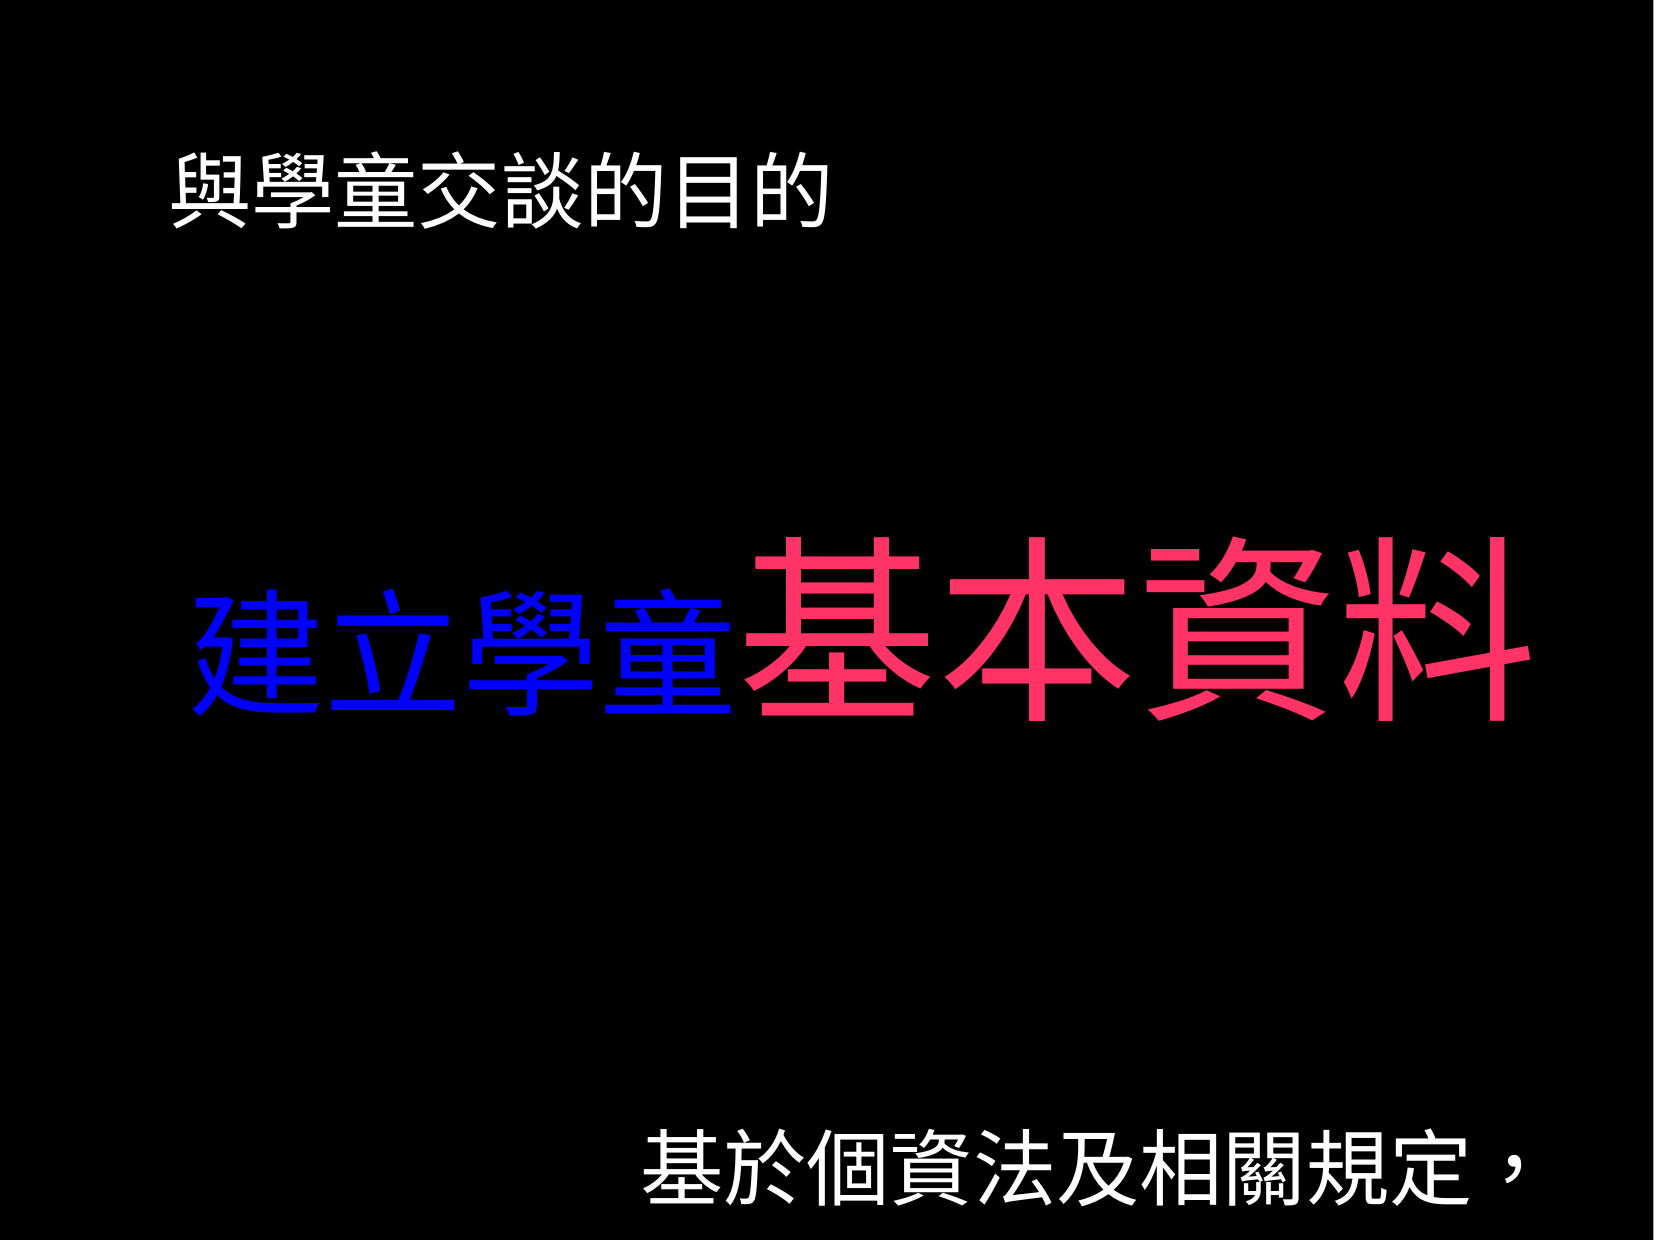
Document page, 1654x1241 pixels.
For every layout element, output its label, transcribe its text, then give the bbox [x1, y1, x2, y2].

text_box 與學童交談的目的 建立學童基本資料 基於個資法及相關規定， 學校老師不可能提供 學童個人資料。 [153, 118, 1571, 1083]
